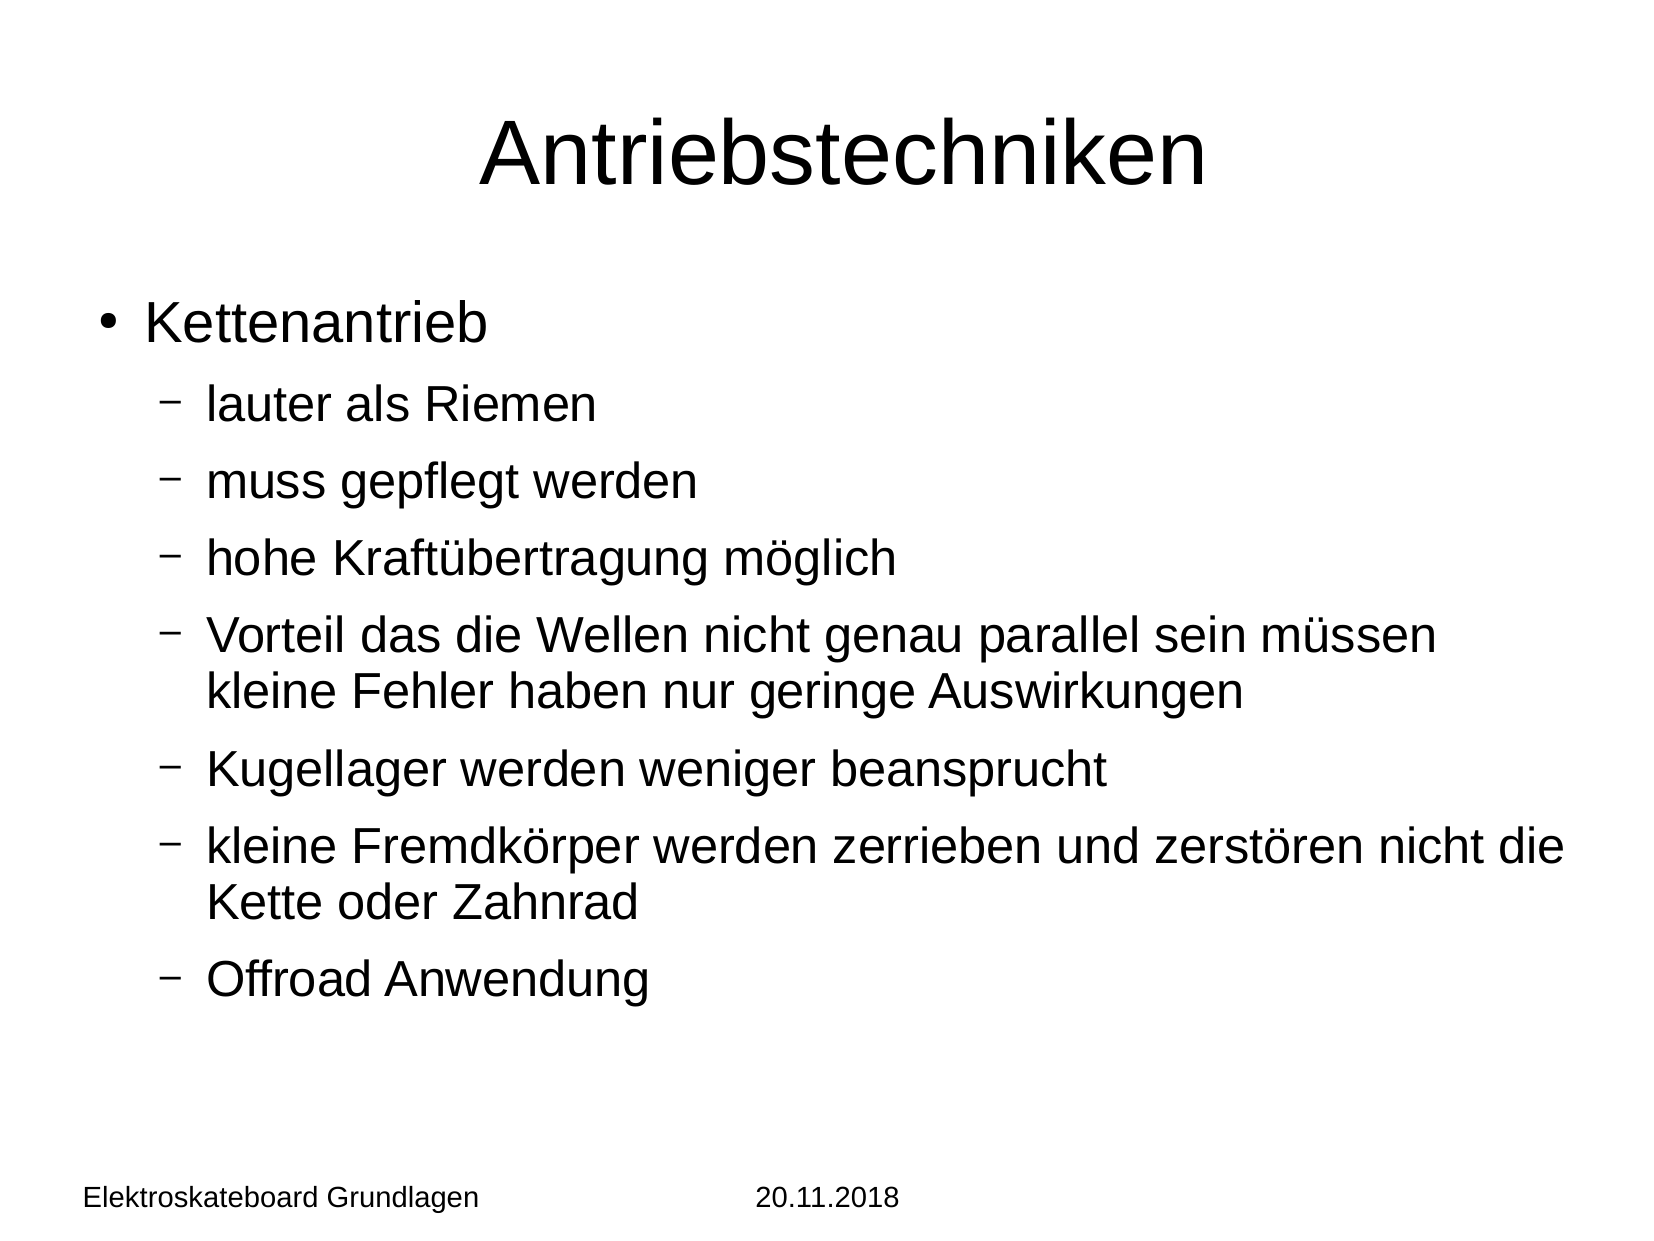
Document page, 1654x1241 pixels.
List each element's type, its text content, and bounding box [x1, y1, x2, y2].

title Antriebstechniken [82, 49, 1571, 257]
list Kettenantrieb lauter als Riemen muss gepflegt werden hohe Kraftübertragung möglich Vorteil das die Wellen nicht genau parallel sein müssen kleine Fehler haben nur geringe Auswirkungen Kugellager werden weniger beansprucht kleine Fremdkörper werden zerrieben und zerstören nicht die Kette oder Zahnrad Offroad Anwendung [82, 290, 1571, 1010]
